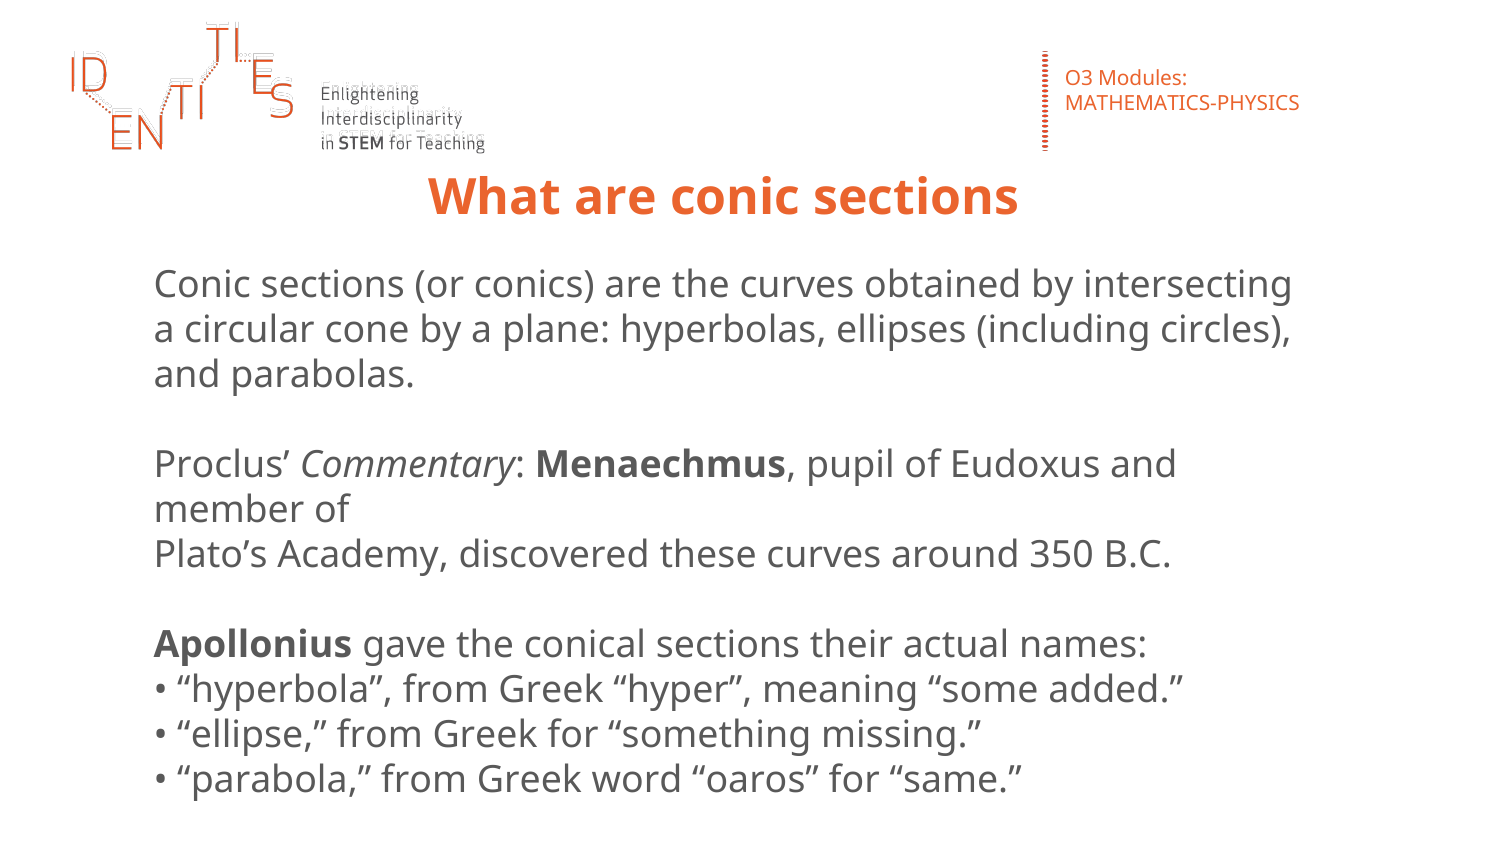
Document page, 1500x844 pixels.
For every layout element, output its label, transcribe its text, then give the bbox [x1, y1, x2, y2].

text_box O3 Modules: MATHEMATICS-PHYSICS [1049, 57, 1472, 164]
text_box What are conic sections Conic sections (or conics) are the curves obtained by intersecting a circular cone by a plane: hyperbolas, ellipses (including circles), and parabolas. Proclus’ Commentary: Menaechmus, pupil of Eudoxus and member of Plato’s Academy, discovered these curves around 350 B.C. Apollonius gave the conical sections their actual names: • “hyperbola”, from Greek “hyper”, meaning “some added.” • “ellipse,” from Greek for “something missing.” • “parabola,” from Greek word “oaros” for “same.” https://math.uh.edu/~shanyuji/History/h-11.pdf [138, 157, 1338, 821]
picture [1042, 51, 1051, 151]
picture [71, 18, 485, 157]
